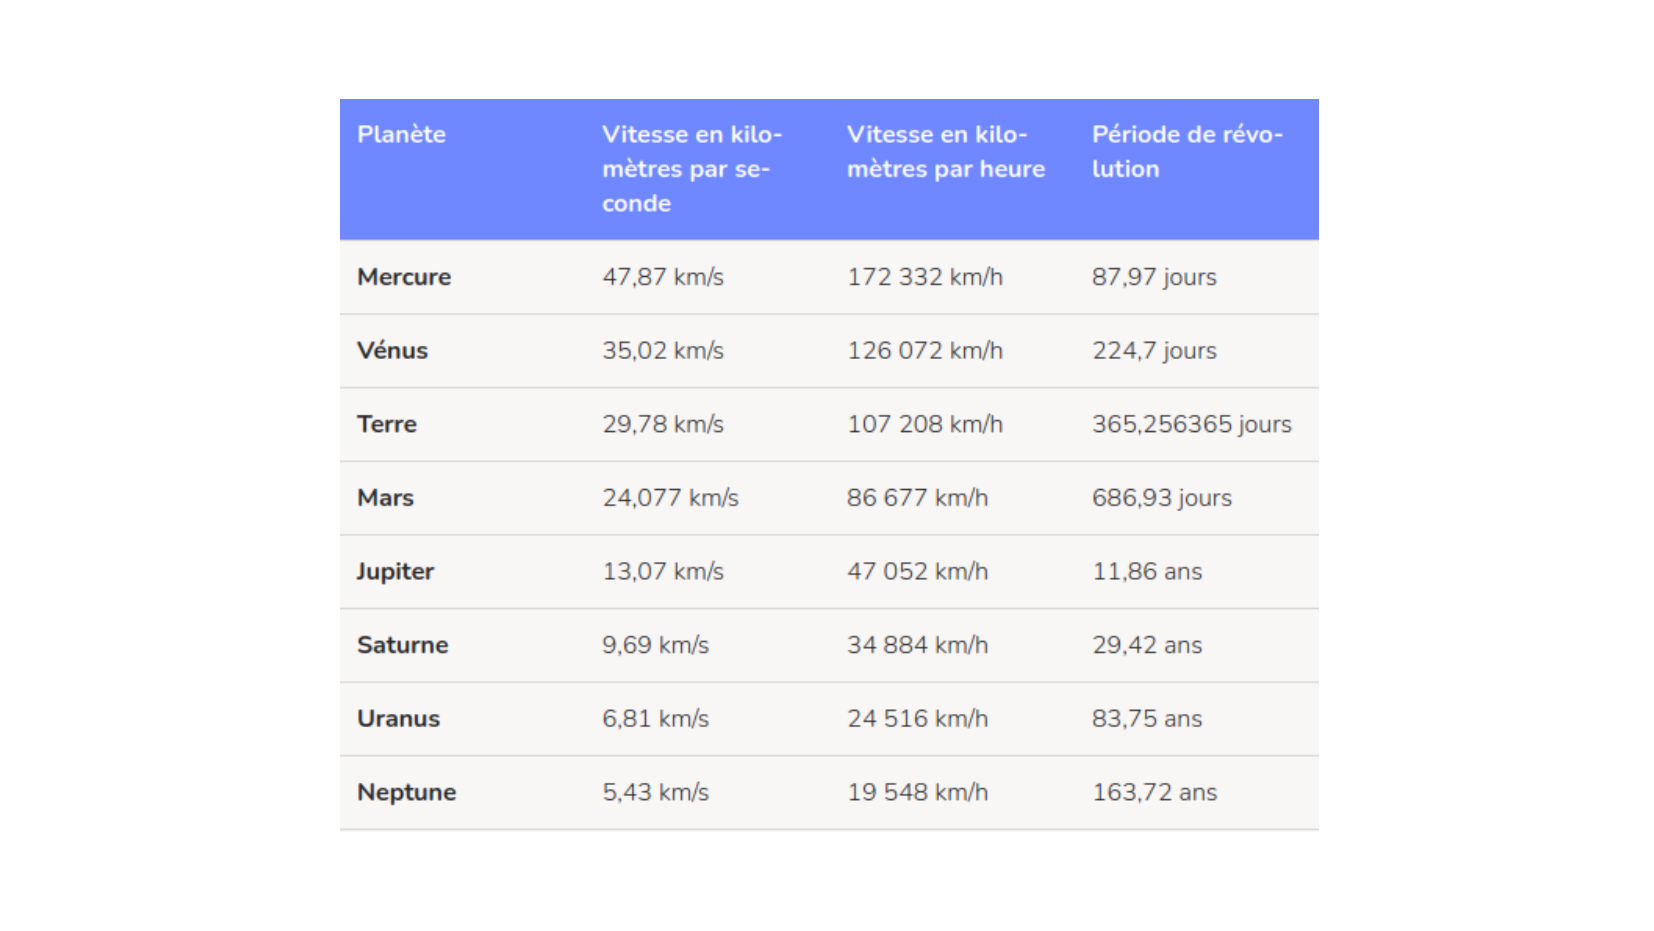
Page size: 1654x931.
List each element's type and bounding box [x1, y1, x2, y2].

picture [340, 99, 1319, 832]
